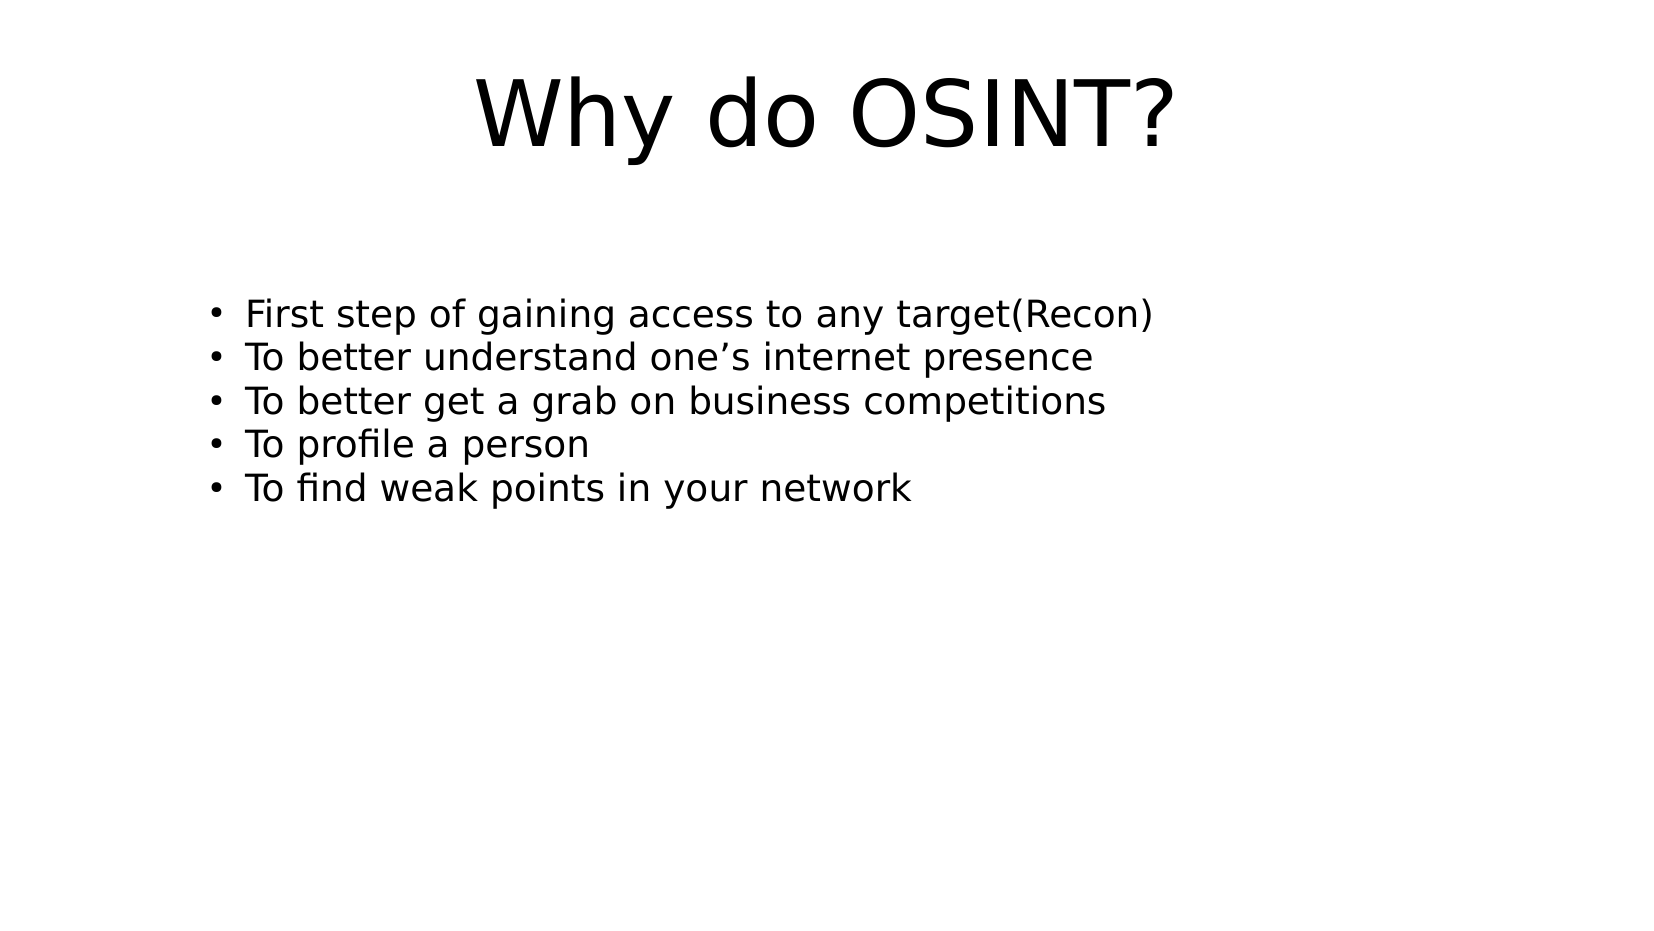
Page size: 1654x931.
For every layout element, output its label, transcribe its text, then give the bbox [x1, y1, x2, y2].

title Why do OSINT? [82, 37, 1571, 193]
text_box First step of gaining access to any target(Recon) To better understand one’s internet presence To better get a grab on business competitions To profile a person To find weak points in your network [195, 285, 1396, 536]
